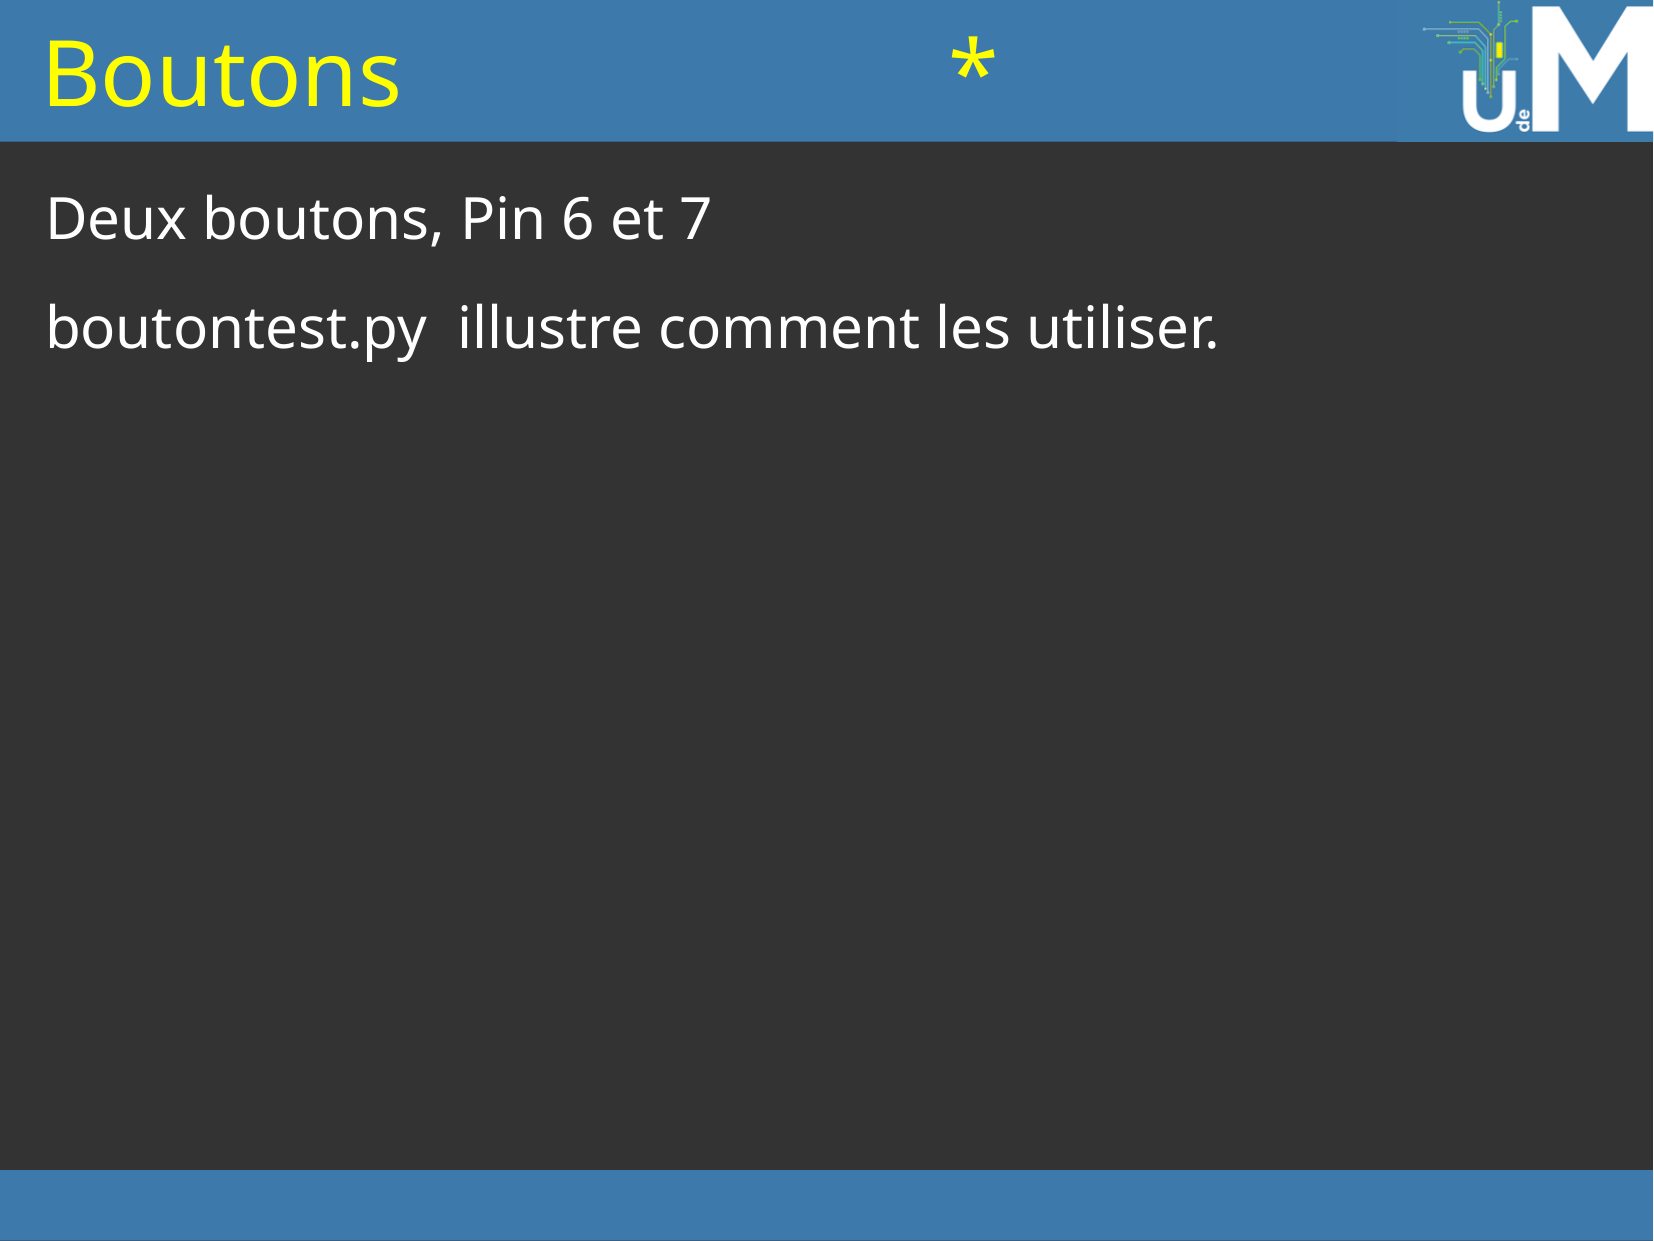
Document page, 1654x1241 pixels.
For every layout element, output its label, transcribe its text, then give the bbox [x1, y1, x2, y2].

title Boutons * [41, 9, 1411, 133]
list Deux boutons, Pin 6 et 7 boutontest.py illustre comment les utiliser. [45, 177, 1606, 1141]
picture [1397, 0, 1654, 142]
